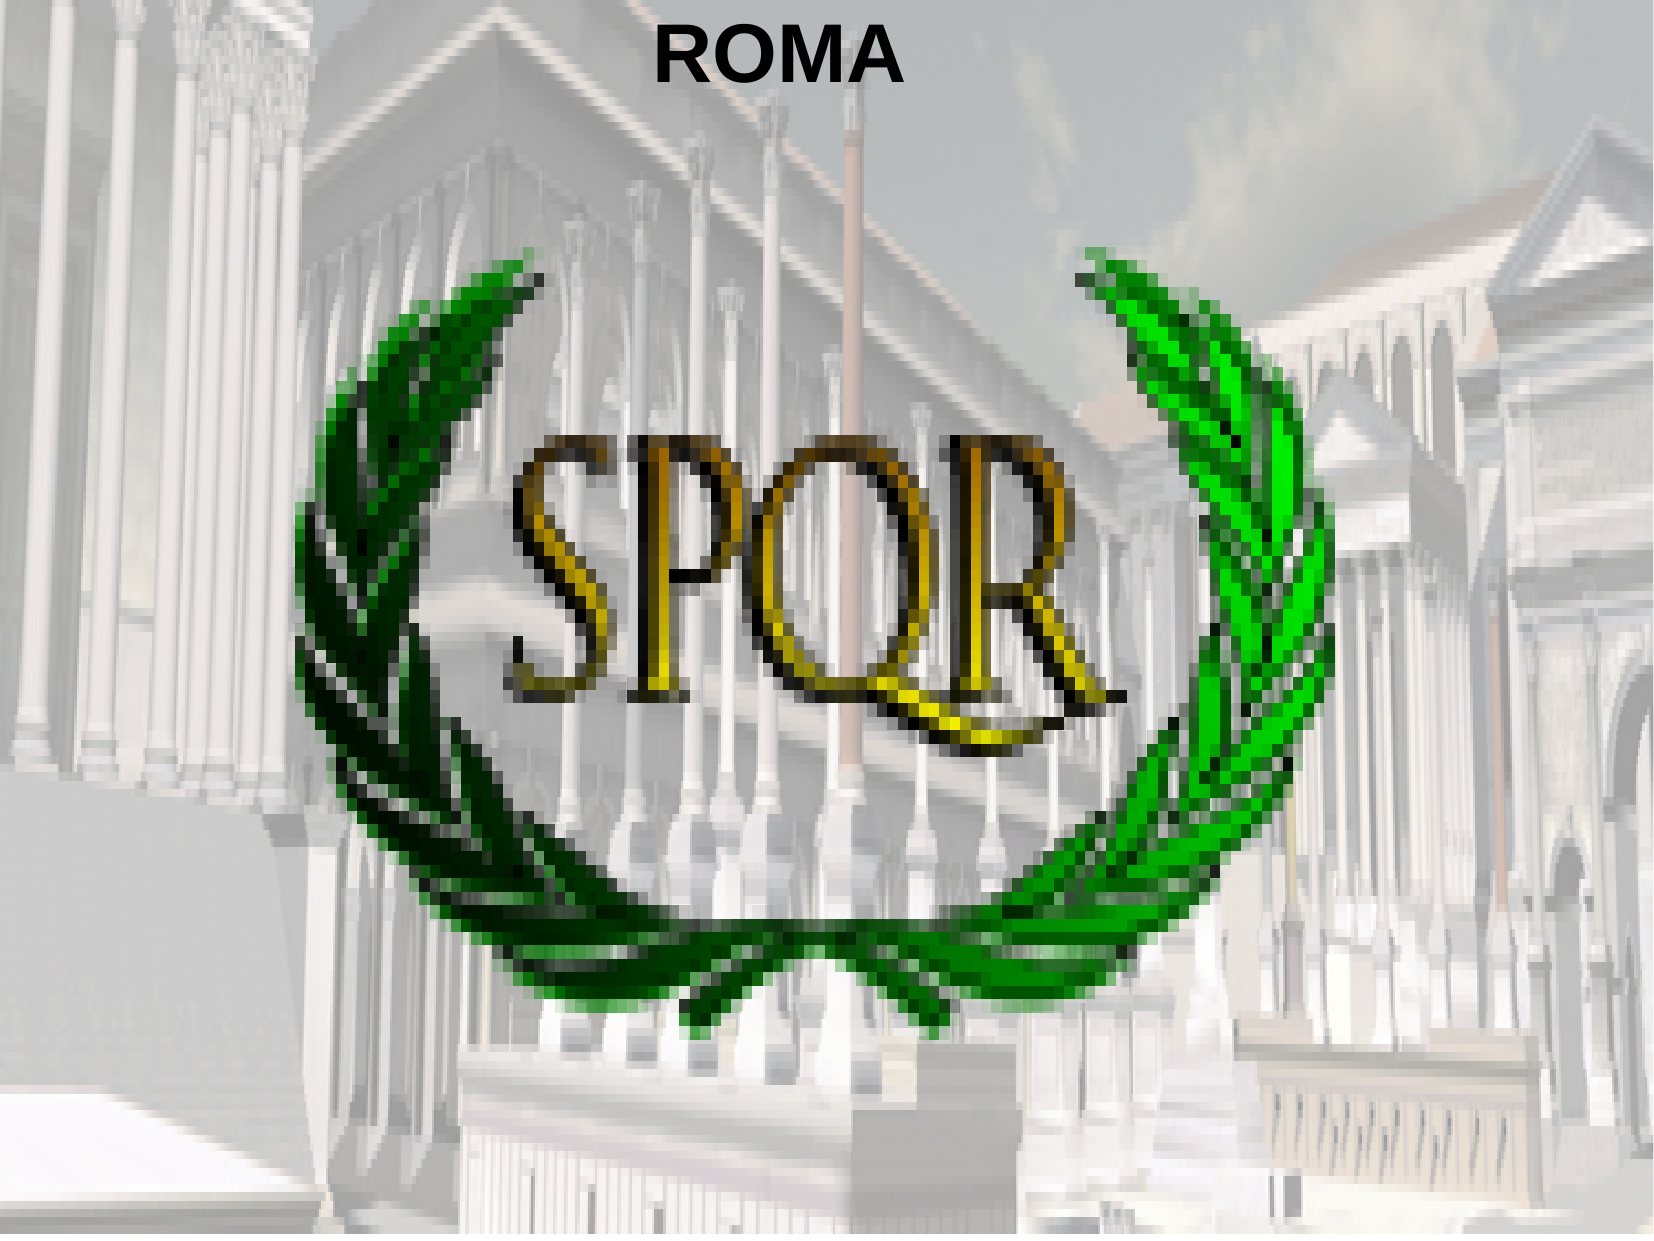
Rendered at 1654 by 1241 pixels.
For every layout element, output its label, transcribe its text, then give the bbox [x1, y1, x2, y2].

text_box ROMA [637, 0, 922, 108]
picture [0, 0, 1654, 1234]
